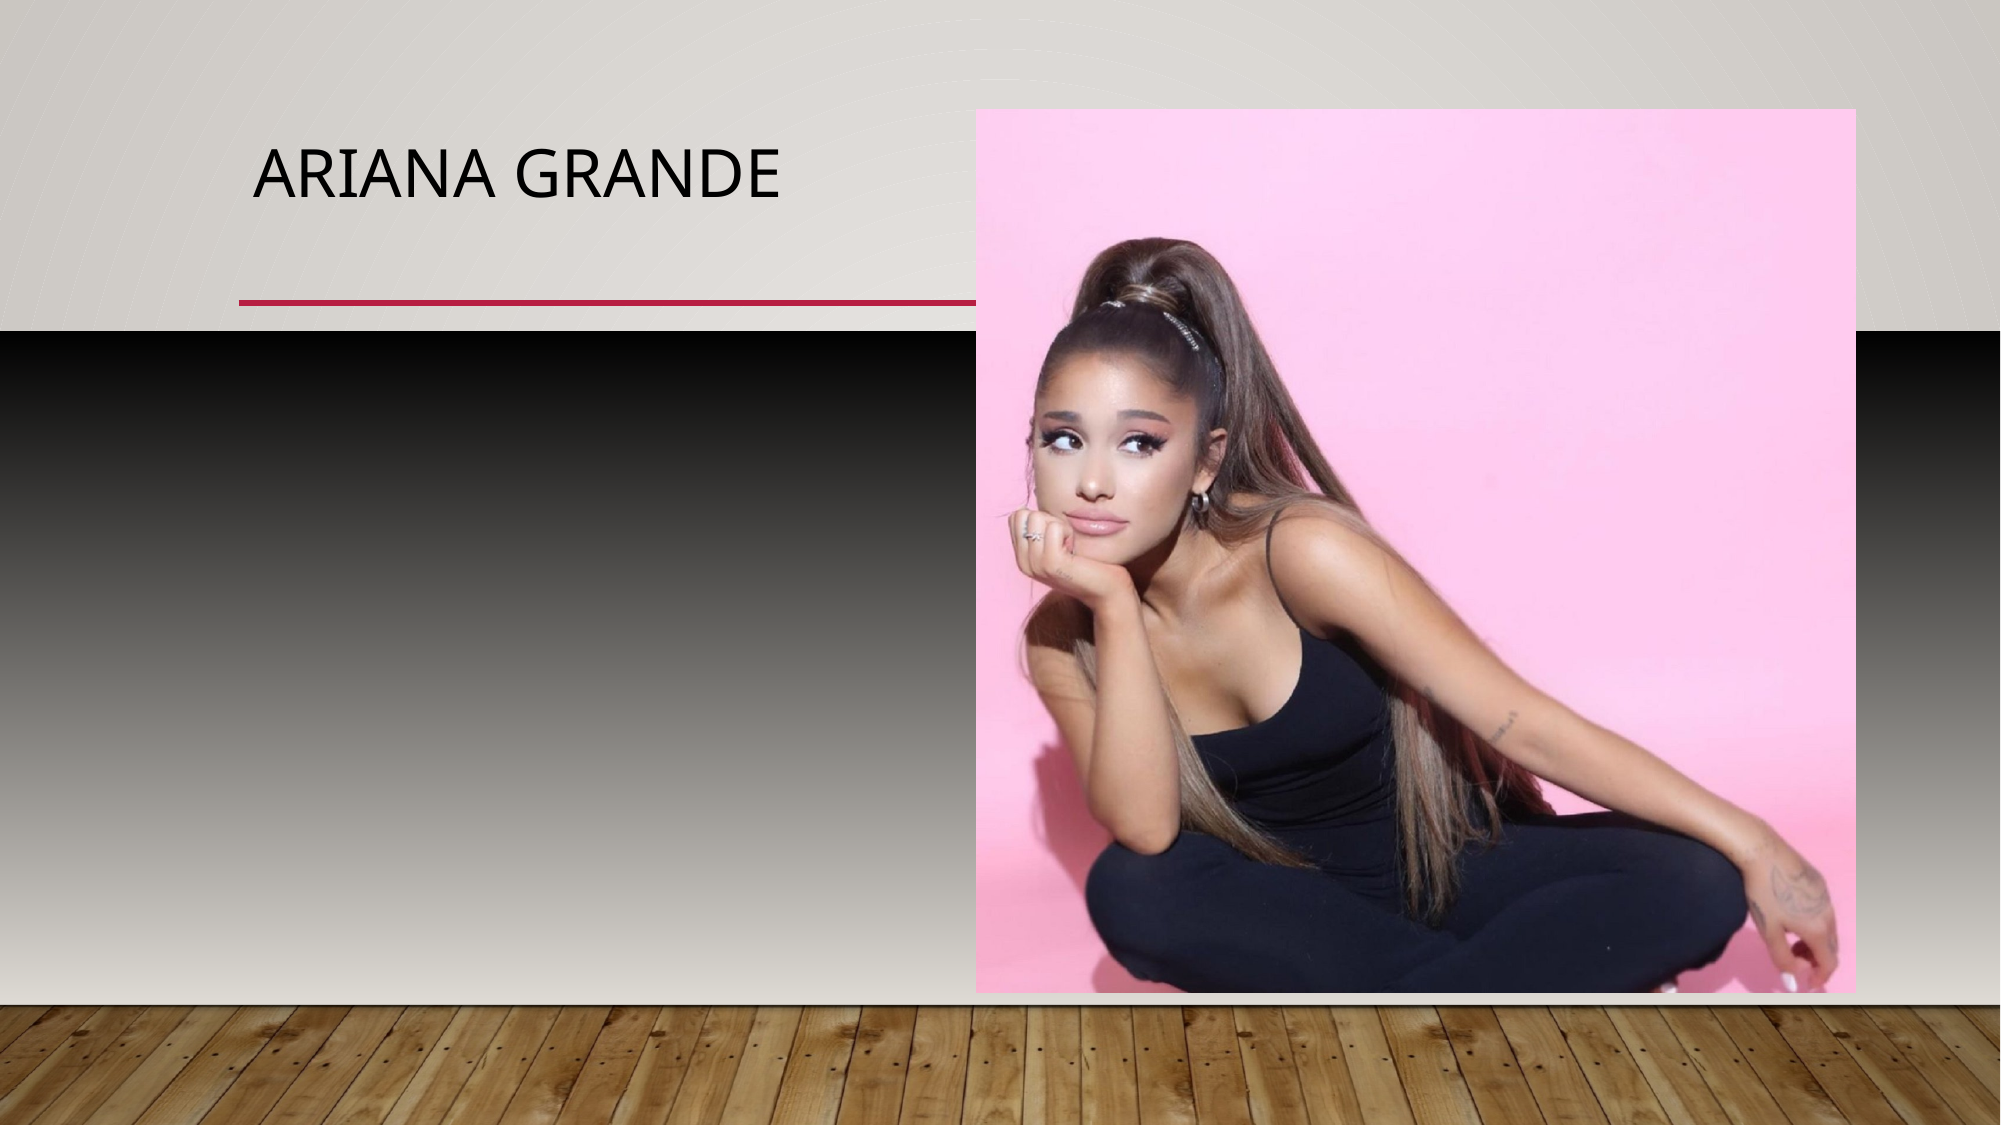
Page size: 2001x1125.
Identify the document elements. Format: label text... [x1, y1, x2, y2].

title Ariana grande [238, 131, 976, 305]
picture [976, 109, 1856, 994]
